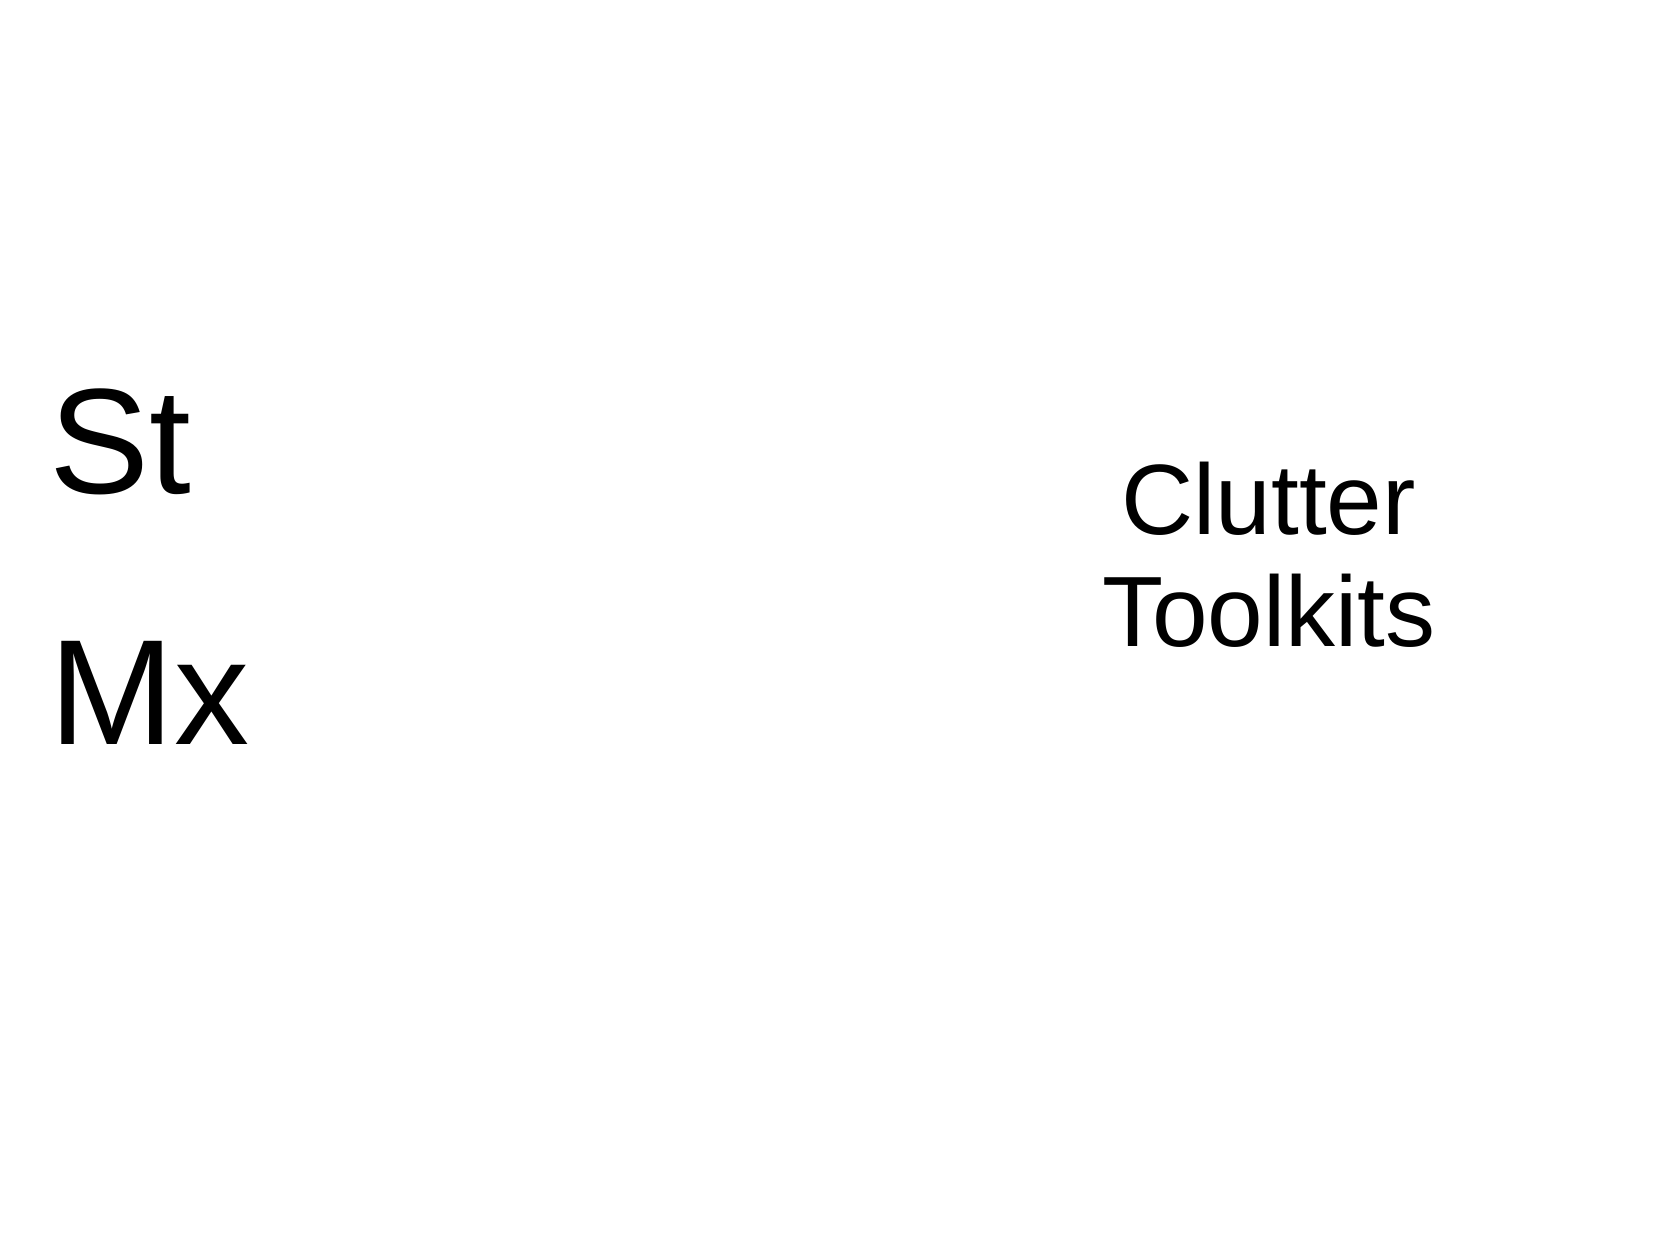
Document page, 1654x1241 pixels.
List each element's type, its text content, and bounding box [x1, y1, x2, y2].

subtitle St Mx [49, 37, 1538, 1097]
text_box Clutter Toolkits [1087, 436, 1480, 676]
